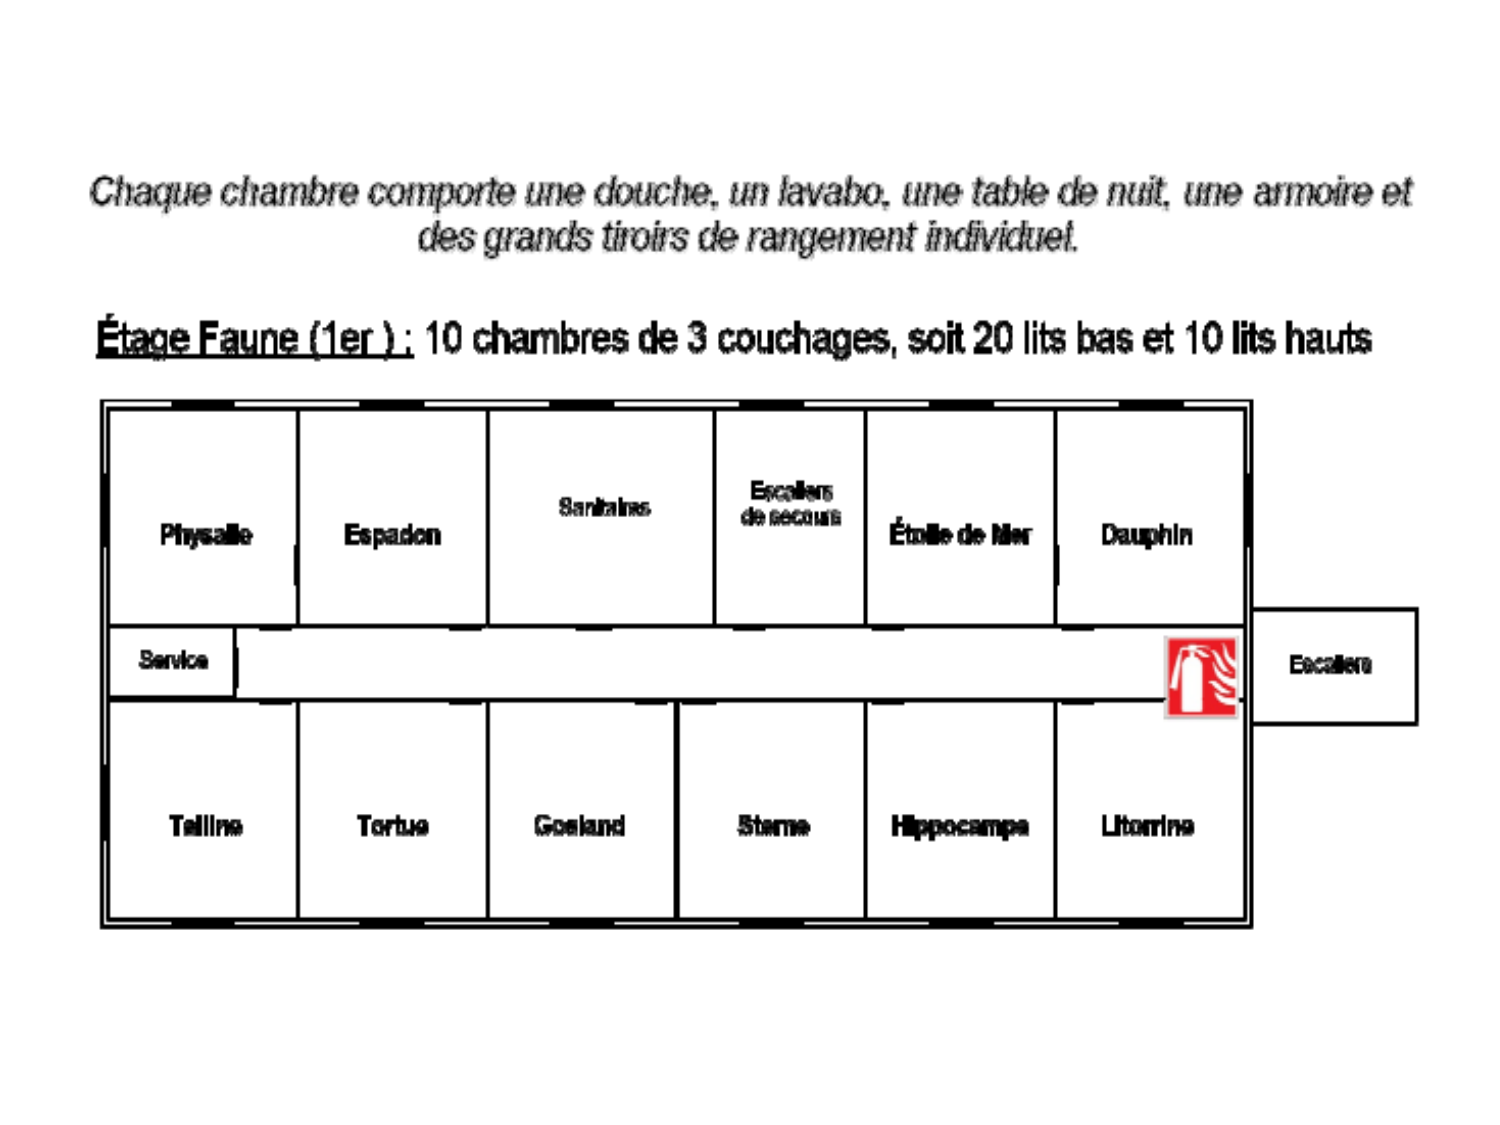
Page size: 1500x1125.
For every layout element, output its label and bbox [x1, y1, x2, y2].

picture [78, 147, 1452, 961]
